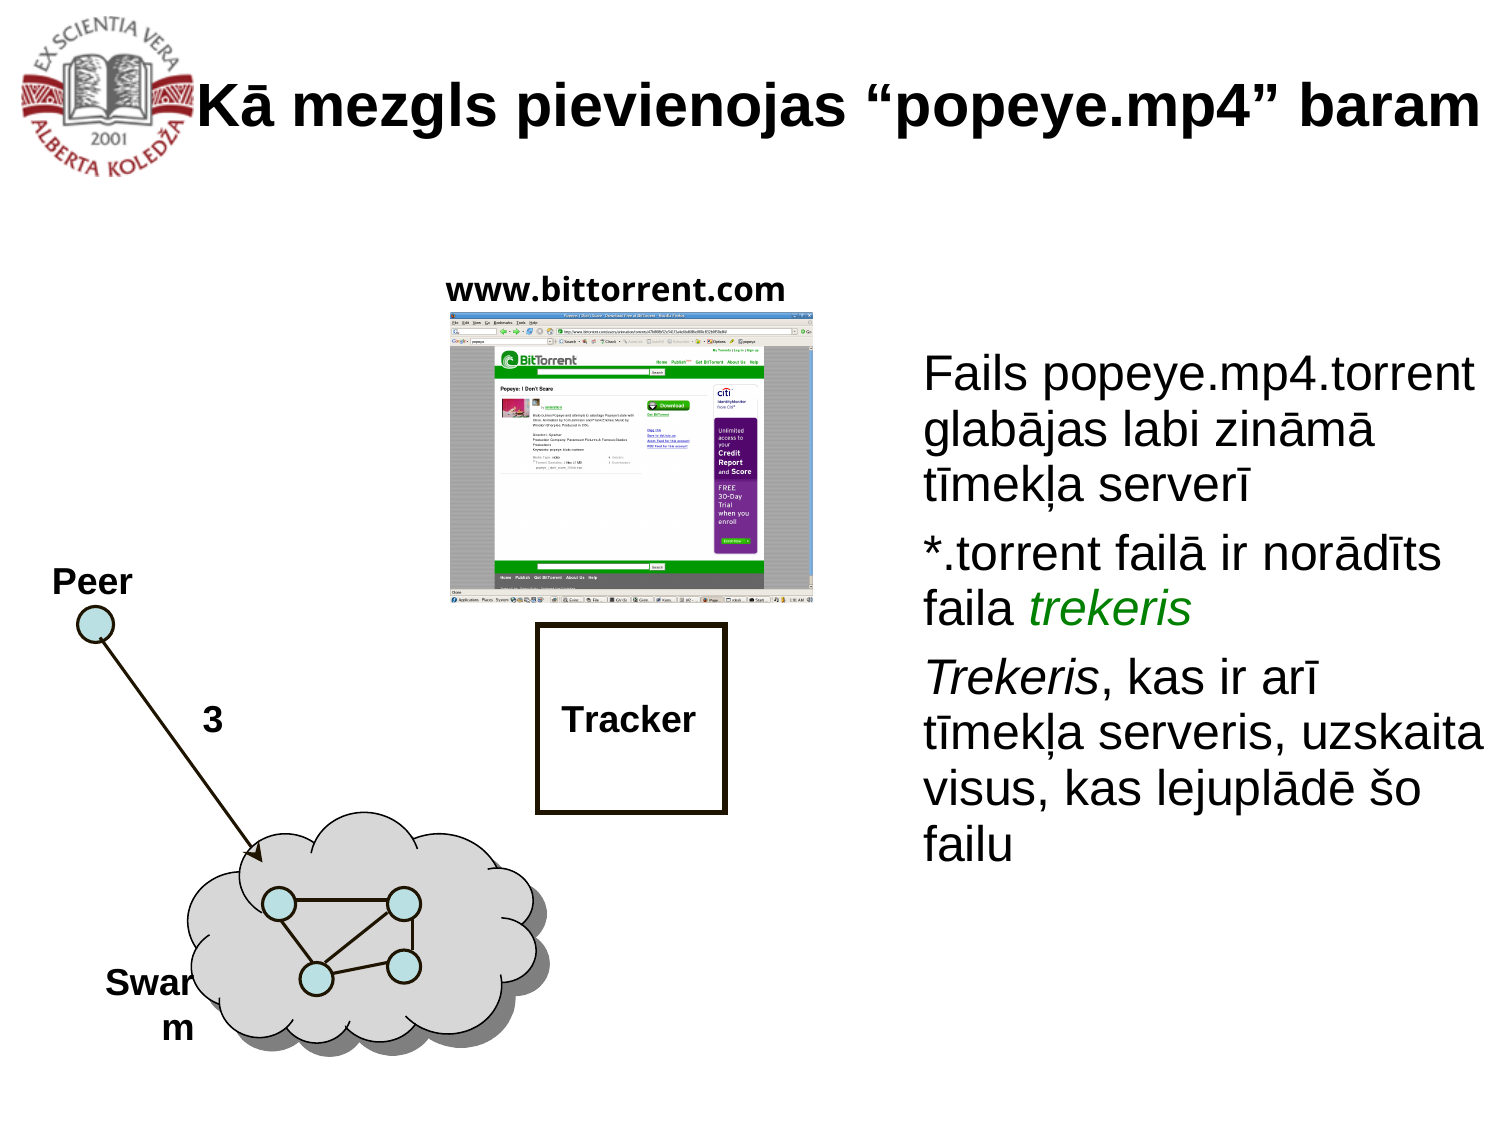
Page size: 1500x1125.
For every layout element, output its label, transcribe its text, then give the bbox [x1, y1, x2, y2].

text_box Swarm [62, 949, 210, 1056]
text_box Peer [36, 549, 148, 611]
text_box [77, 611, 114, 643]
text_box 3 [187, 687, 239, 748]
text_box [247, 841, 258, 852]
picture [21, 16, 194, 177]
text_box www.bittorrent.com [430, 260, 802, 316]
title Kā mezgls pievienojas “popeye.mp4” baram [153, 70, 1500, 140]
text_box Tracker [546, 687, 711, 748]
text_box [187, 812, 537, 1044]
picture [450, 312, 813, 603]
list Fails popeye.mp4.torrent glabājas labi zināmā tīmekļa serverī *.torrent failā ir norādīts faila trekeris Trekeris, kas ir arī tīmekļa serveris, uzskaita visus, kas lejuplādē šo failu [837, 337, 1500, 1080]
